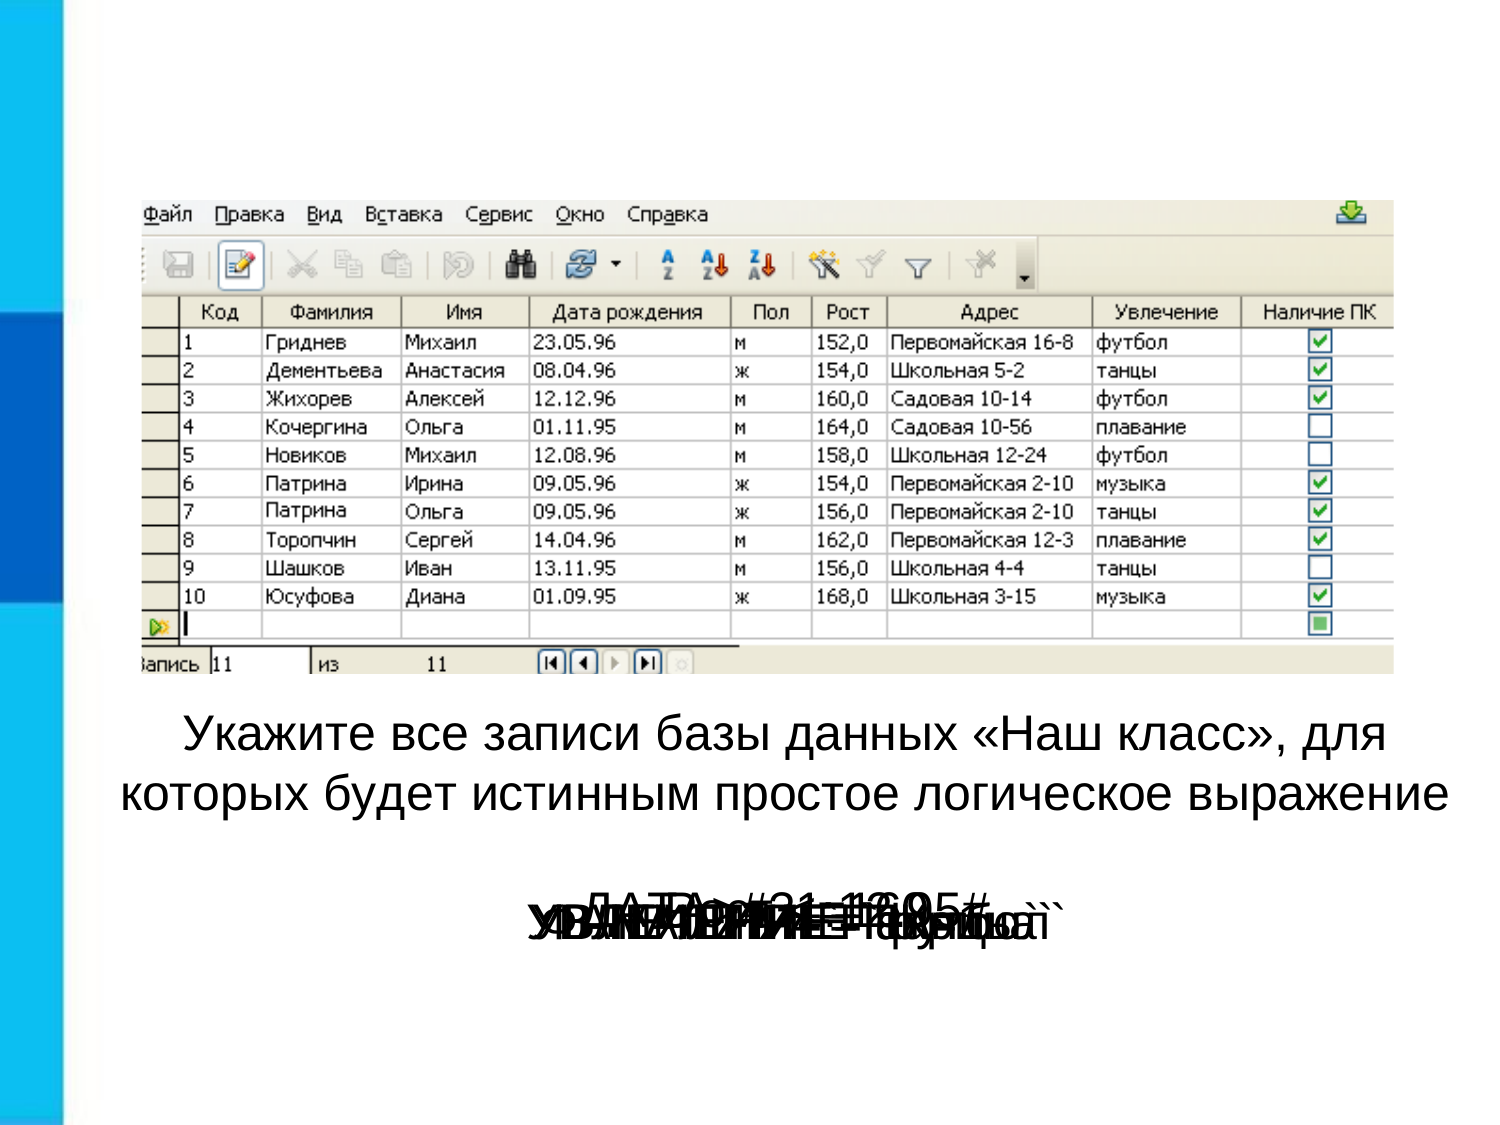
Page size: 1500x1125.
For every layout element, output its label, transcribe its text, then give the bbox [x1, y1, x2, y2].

picture [0, 0, 1500, 1125]
text_box Укажите все записи базы данных «Наш класс», для которых будет истинным простое логическое выражение [100, 692, 1471, 828]
text_box НАЛИЧИЕ ПК=1 [123, 881, 1471, 957]
text_box ДАТА>#31.12.95# [112, 869, 1459, 945]
